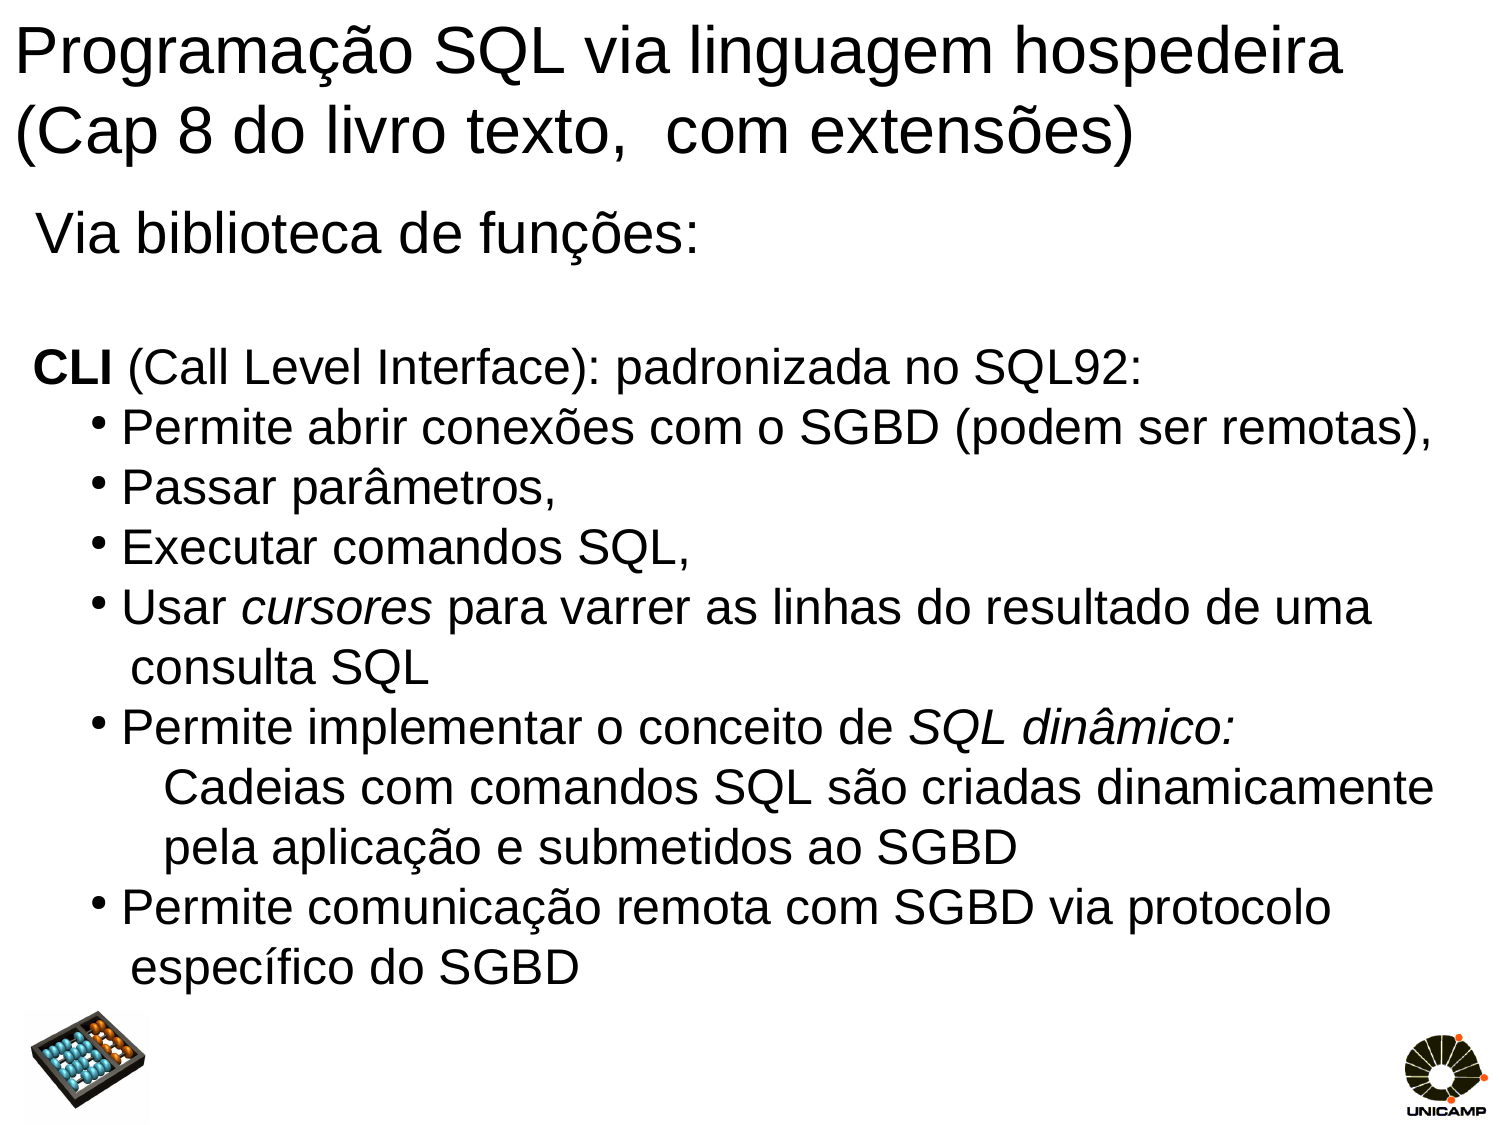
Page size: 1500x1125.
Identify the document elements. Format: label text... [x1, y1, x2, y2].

text_box Programação SQL via linguagem hospedeira (Cap 8 do livro texto, com extensões) [0, 0, 1463, 175]
text_box Via biblioteca de funções: CLI (Call Level Interface): padronizada no SQL92: Permite abrir conexões com o SGBD (podem ser remotas), Passar parâmetros, Executar comandos SQL, Usar cursores para varrer as linhas do resultado de uma consulta SQL Permite implementar o conceito de SQL dinâmico: Cadeias com comandos SQL são criadas dinamicamente pela aplicação e submetidos ao SGBD Permite comunicação remota com SGBD via protocolo específico do SGBD [0, 187, 1483, 1125]
